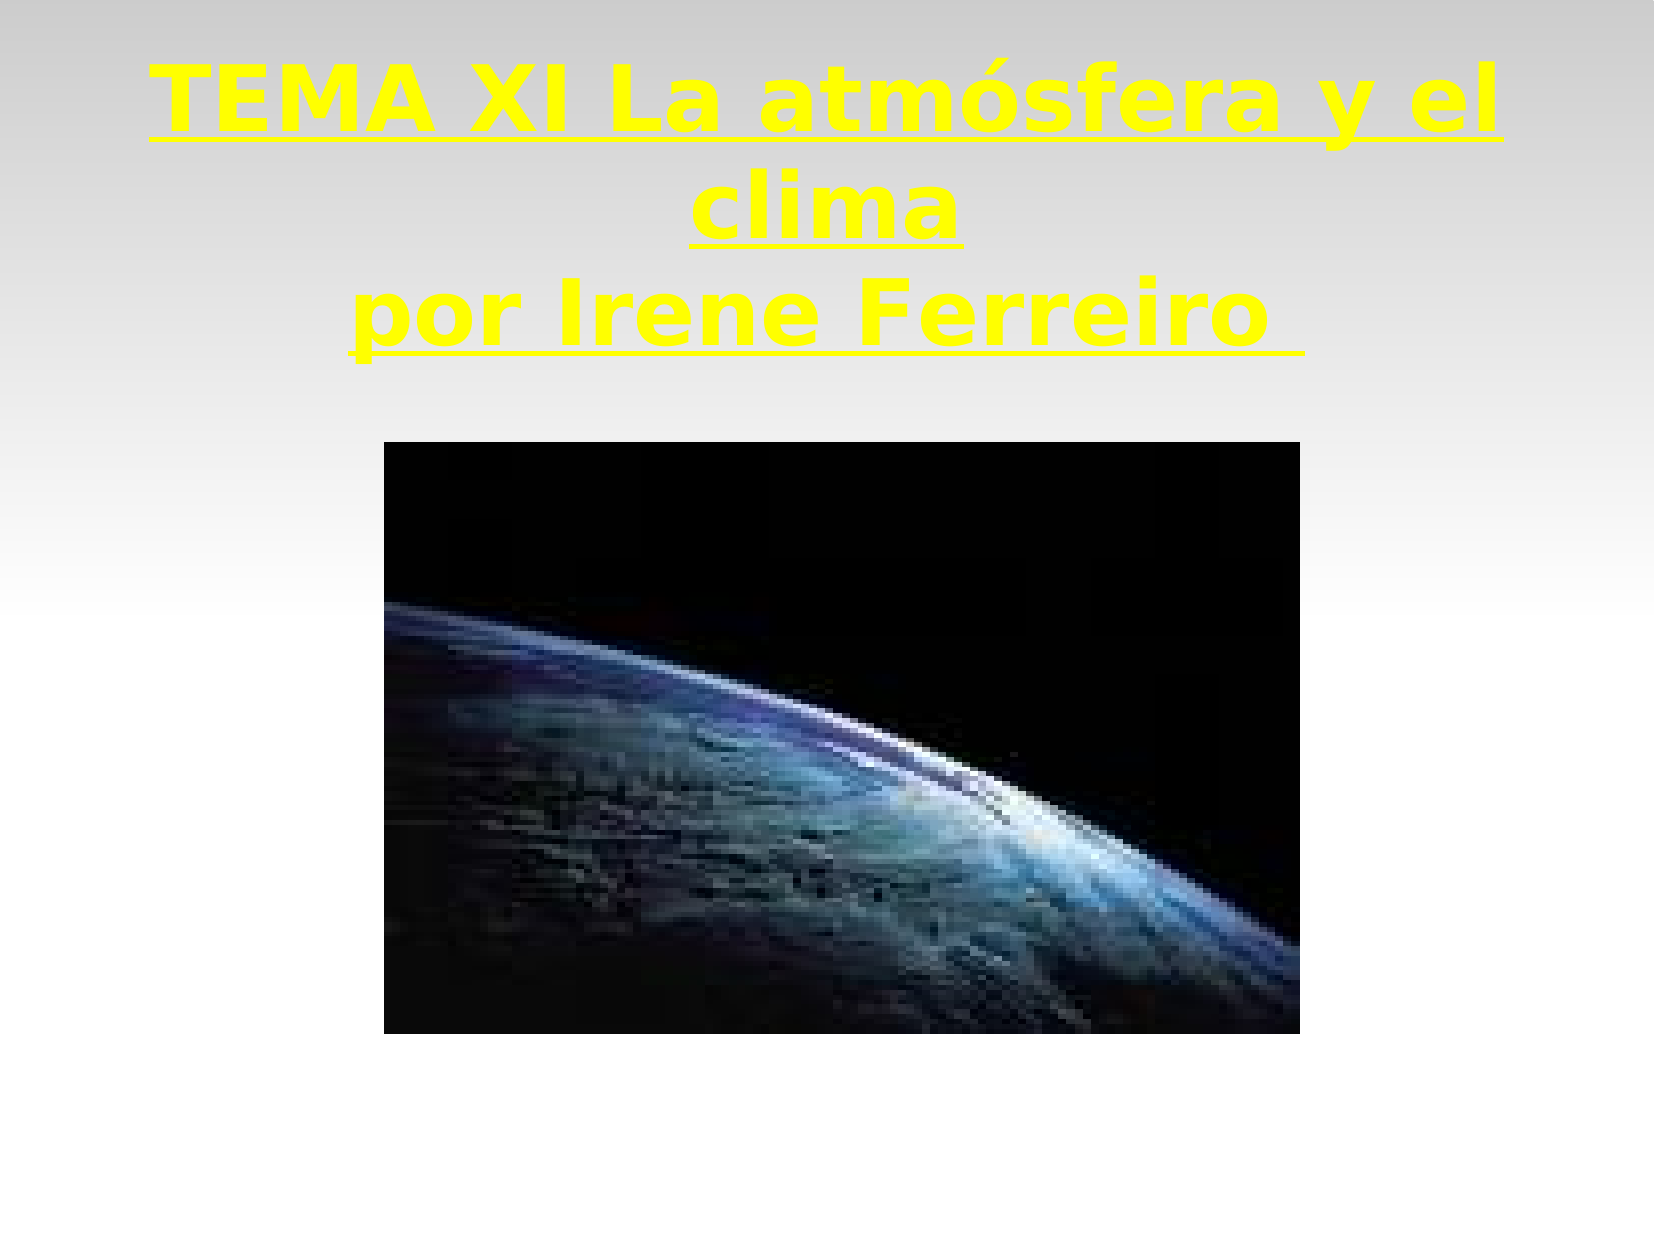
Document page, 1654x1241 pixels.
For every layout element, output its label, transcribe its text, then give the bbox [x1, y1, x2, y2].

title TEMA XI La atmósfera y el clima por Irene Ferreiro [82, 0, 1571, 368]
picture [384, 442, 1300, 1034]
